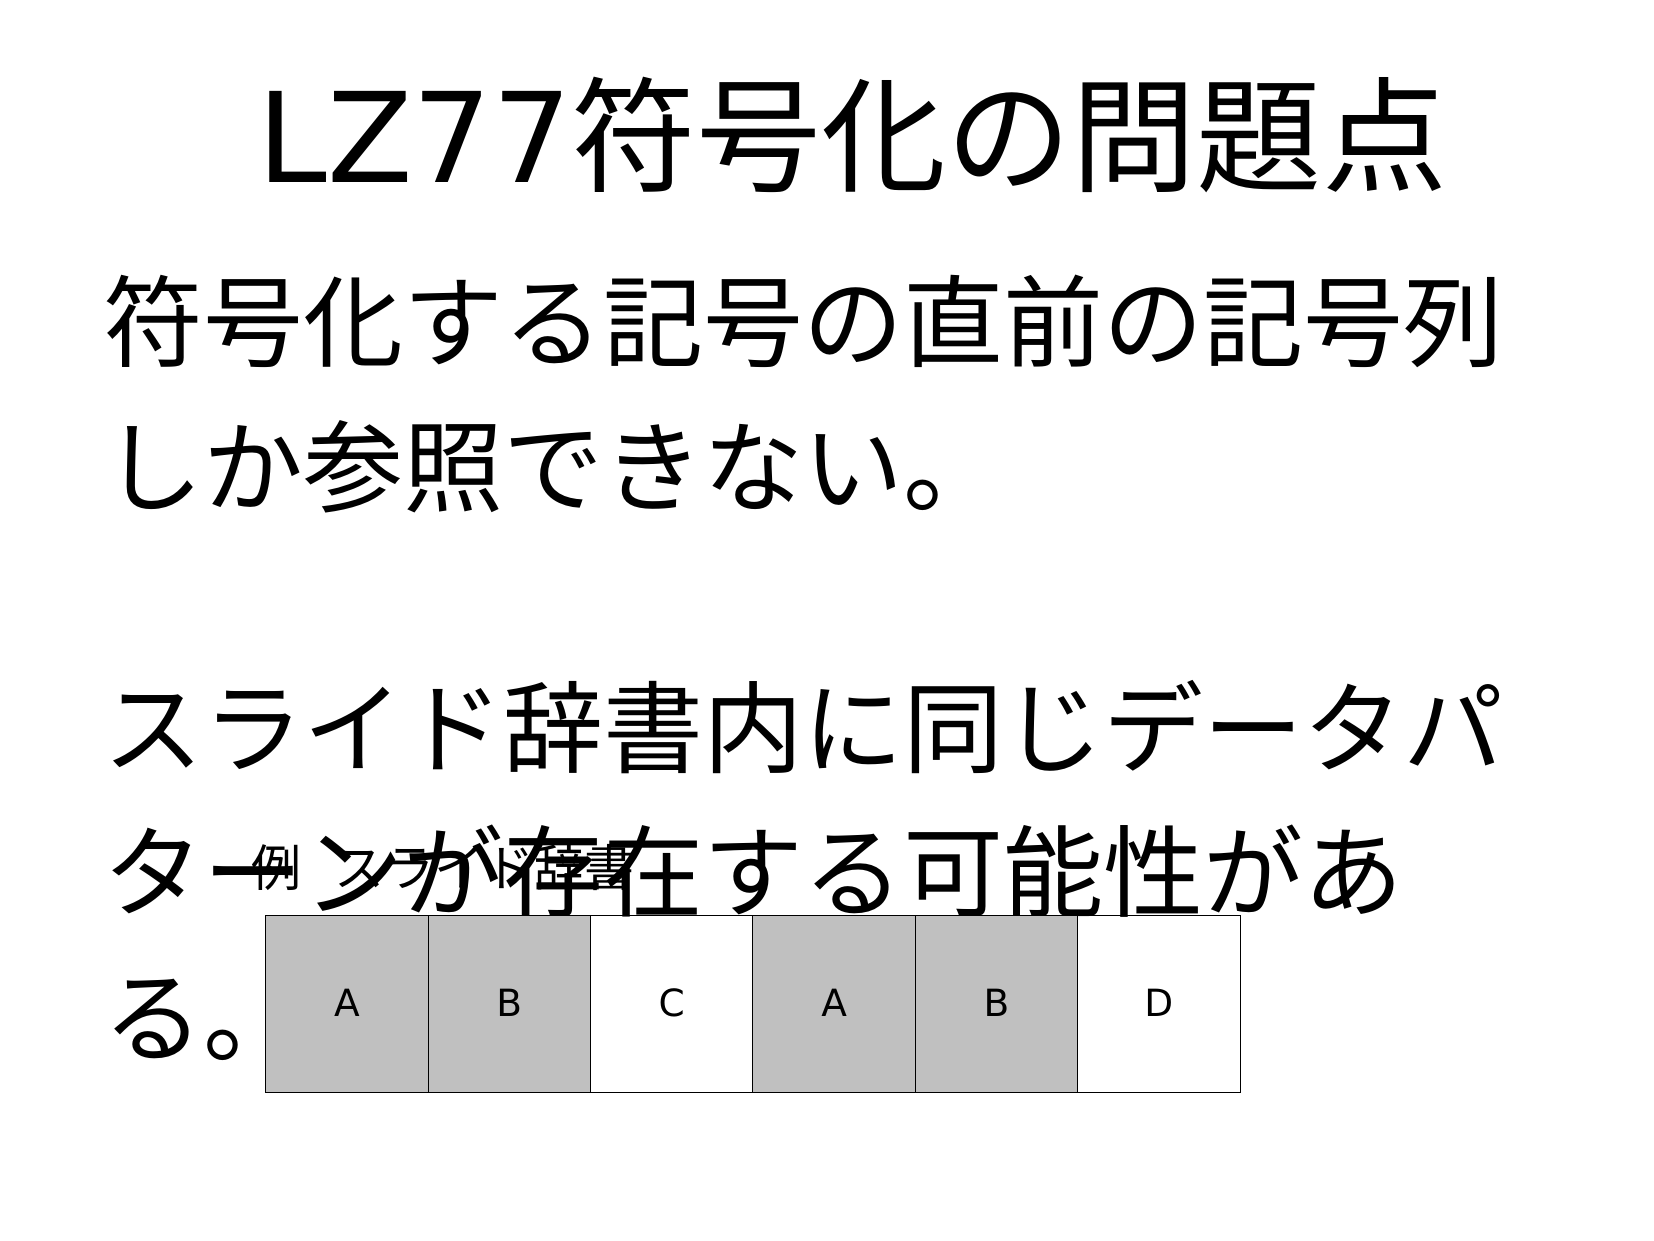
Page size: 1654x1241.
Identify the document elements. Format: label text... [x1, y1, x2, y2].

text_box LZ77符号化の問題点 [88, 29, 1595, 190]
text_box C [591, 915, 752, 1093]
text_box 例 スライド辞書 [236, 820, 739, 886]
text_box A [265, 915, 428, 1093]
text_box D [1078, 915, 1241, 1093]
text_box A [752, 915, 915, 1093]
text_box 符号化する記号の直前の記号列しか参照できない。 スライド辞書内に同じデータパターンが存在する可能性がある。 [88, 236, 1595, 851]
text_box B [915, 915, 1078, 1093]
text_box B [428, 915, 591, 1093]
